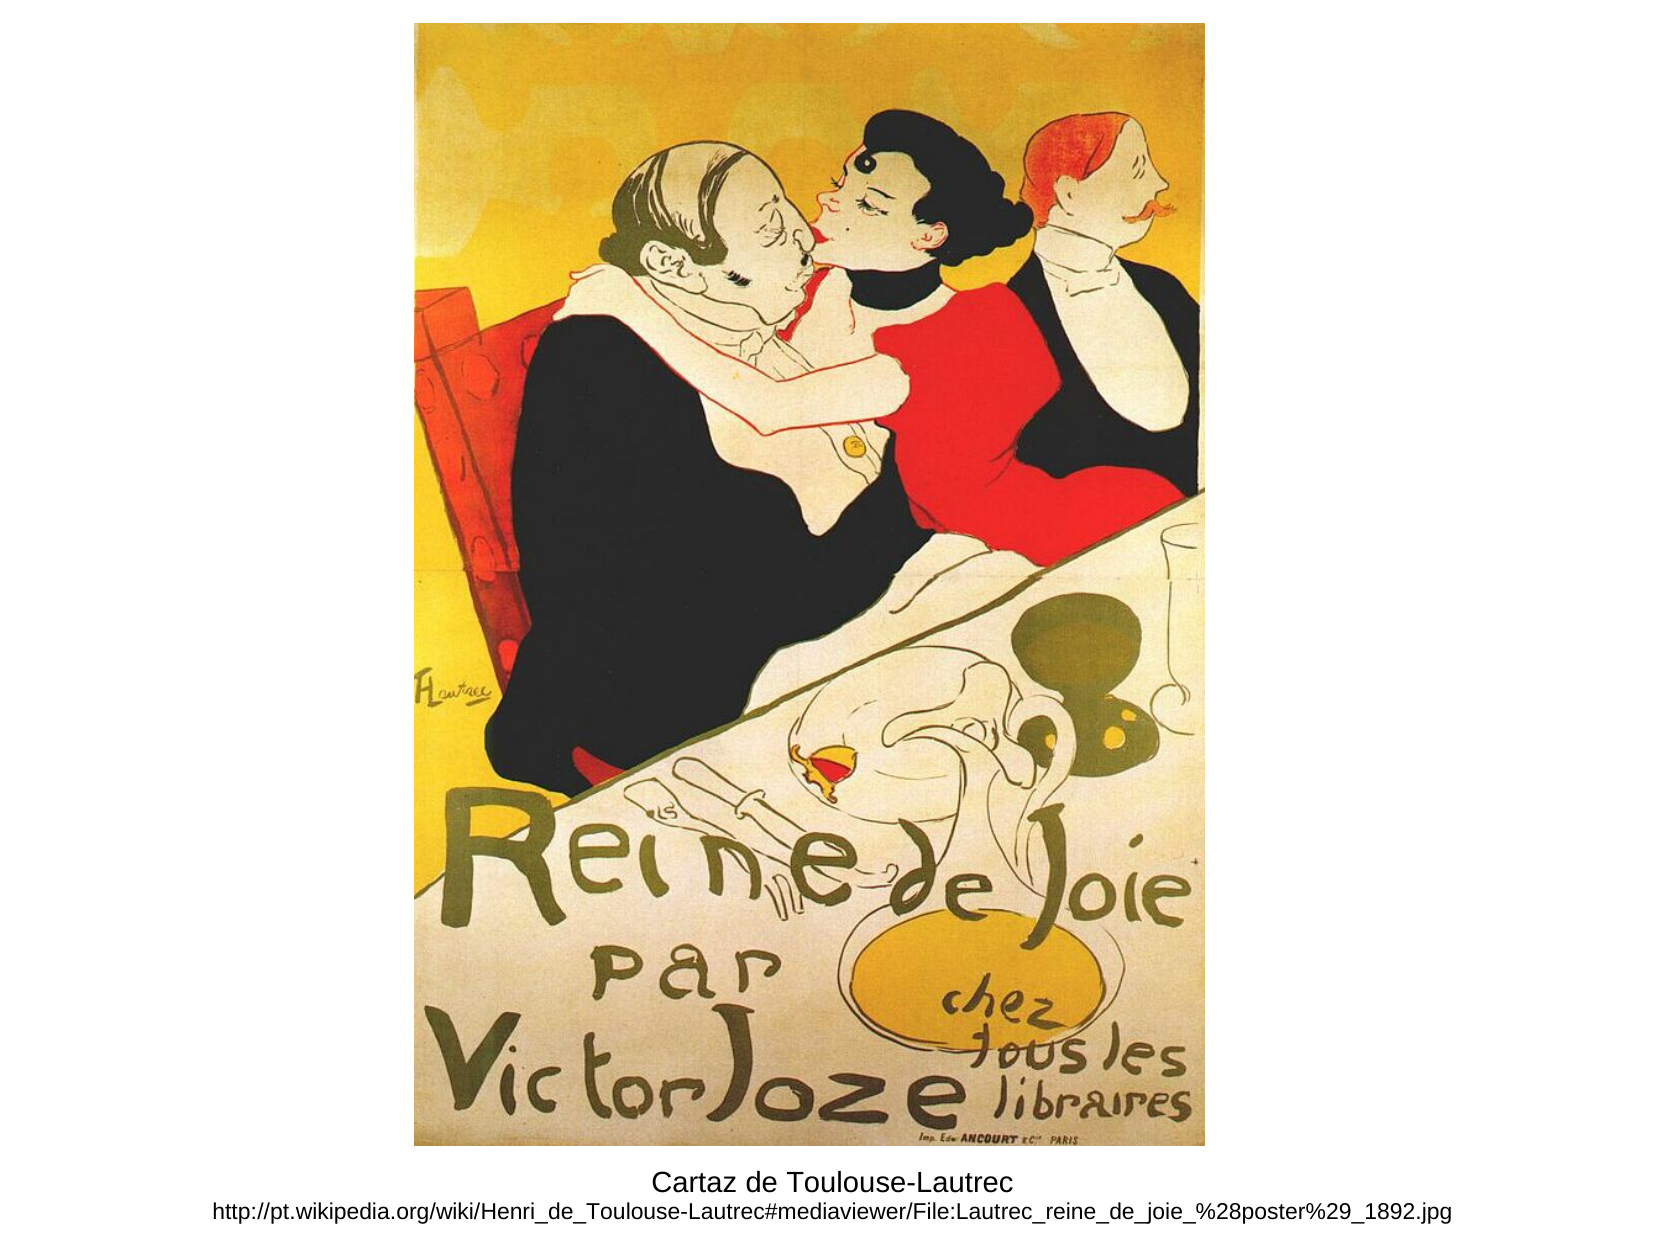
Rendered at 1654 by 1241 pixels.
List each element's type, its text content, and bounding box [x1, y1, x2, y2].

picture [414, 23, 1205, 1146]
text_box Cartaz de Toulouse-Lautrec http://pt.wikipedia.org/wiki/Henri_de_Toulouse-Lautrec#mediaviewer/File:Lautrec_reine_de_joie_%28poster%29_1892.jpg [23, 1157, 1642, 1205]
